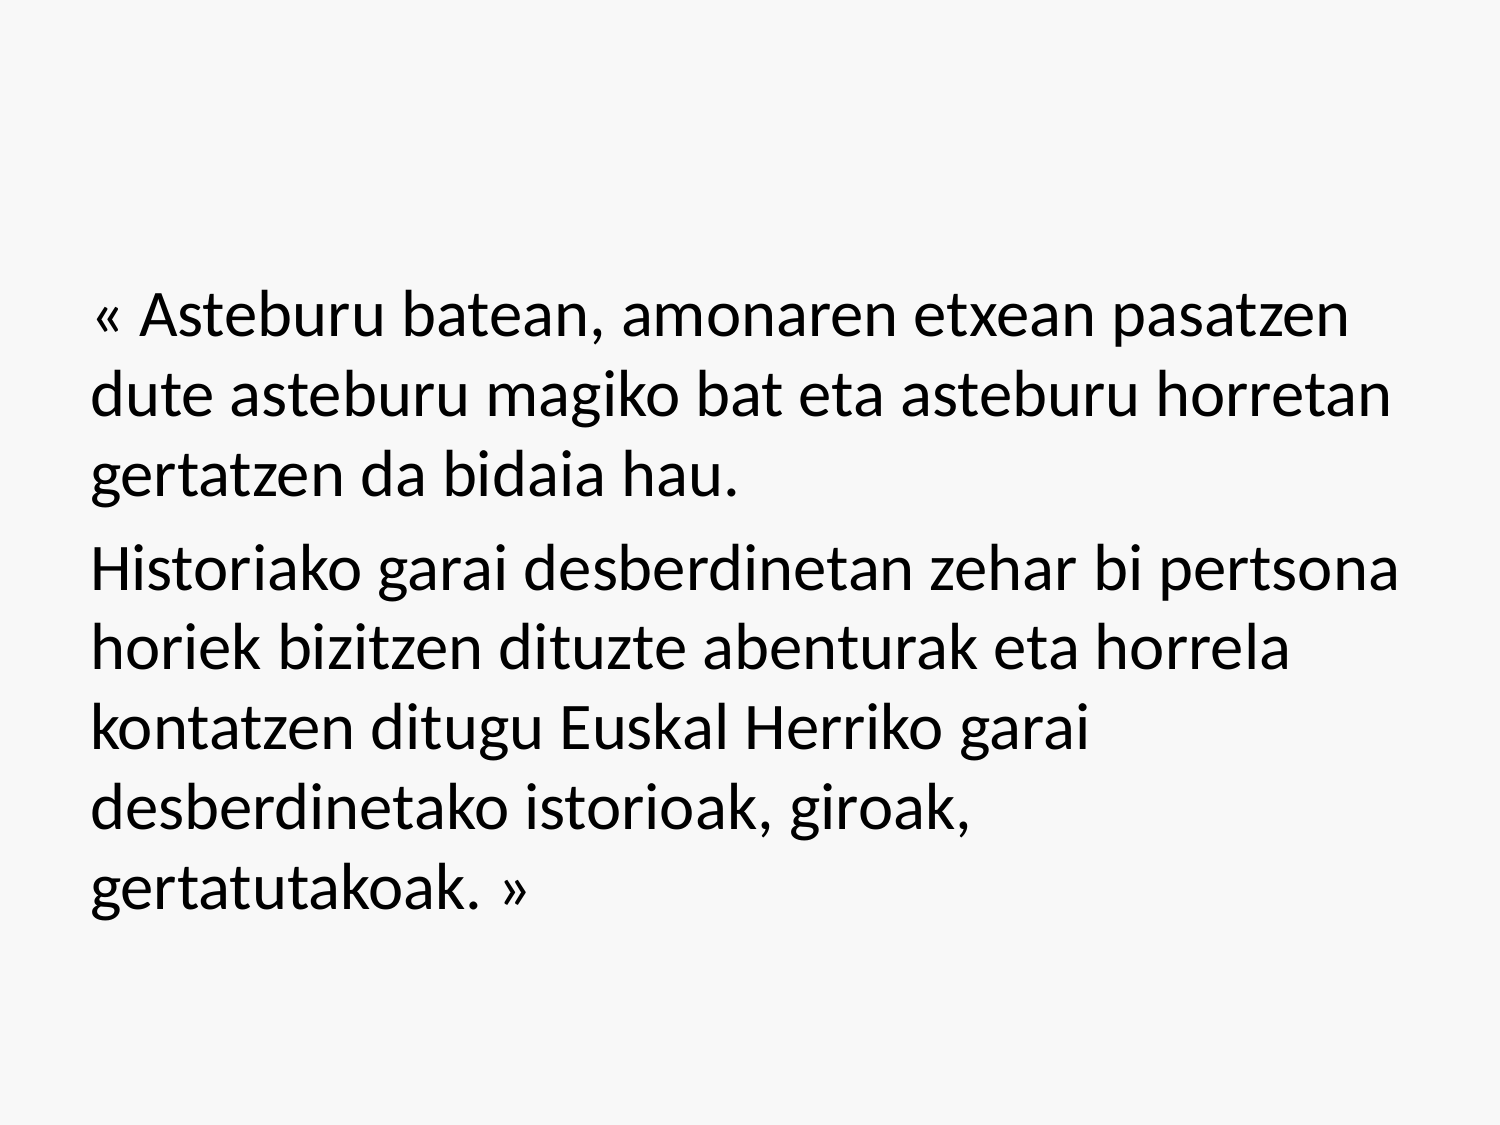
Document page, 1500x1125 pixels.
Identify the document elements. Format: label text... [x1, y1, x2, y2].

list « Asteburu batean, amonaren etxean pasatzen dute asteburu magiko bat eta asteburu horretan gertatzen da bidaia hau. Historiako garai desberdinetan zehar bi pertsona horiek bizitzen dituzte abenturak eta horrela kontatzen ditugu Euskal Herriko garai desberdinetako istorioak, giroak, gertatutakoak. » [75, 262, 1425, 1005]
